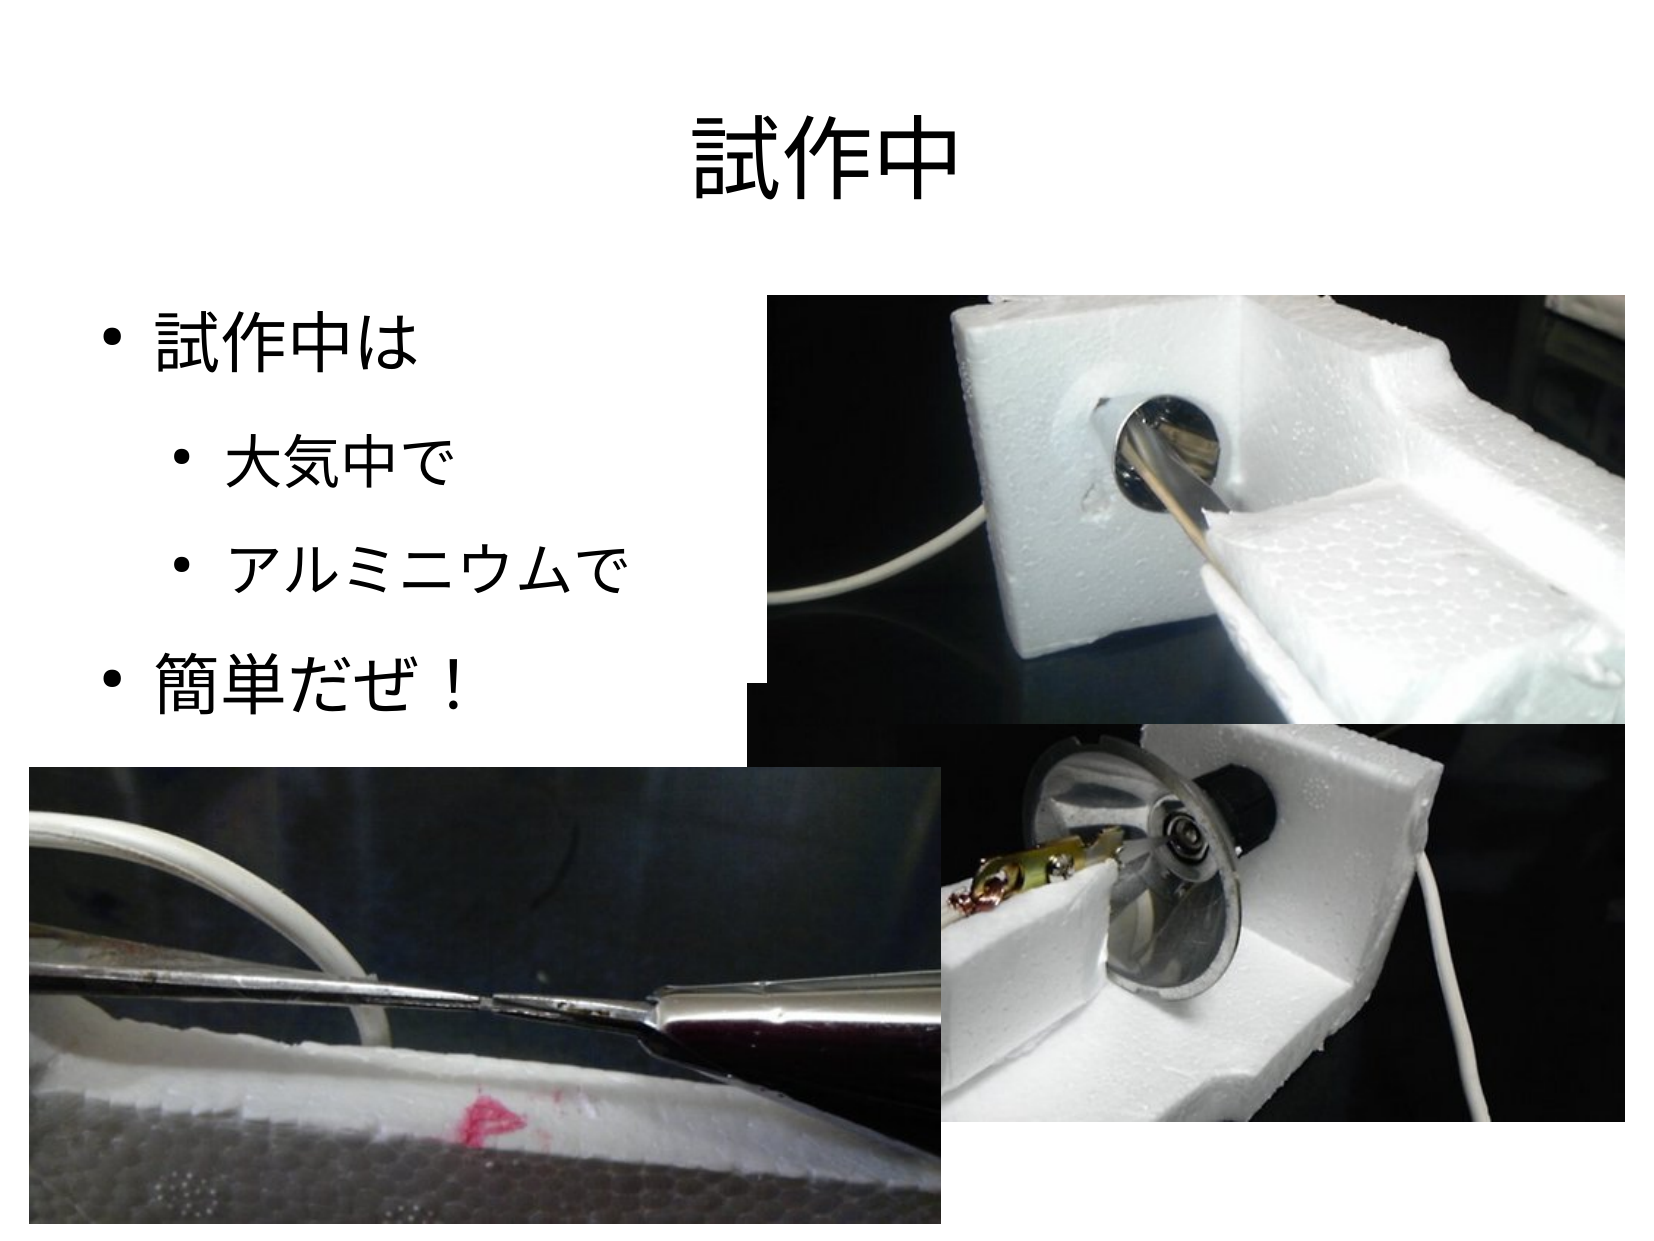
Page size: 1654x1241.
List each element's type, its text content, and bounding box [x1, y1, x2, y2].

title 試作中 [82, 56, 1571, 250]
list 試作中は 大気中で アルミニウムで 簡単だぜ！ …と思っていたら [82, 290, 1571, 767]
picture [29, 295, 1625, 1224]
